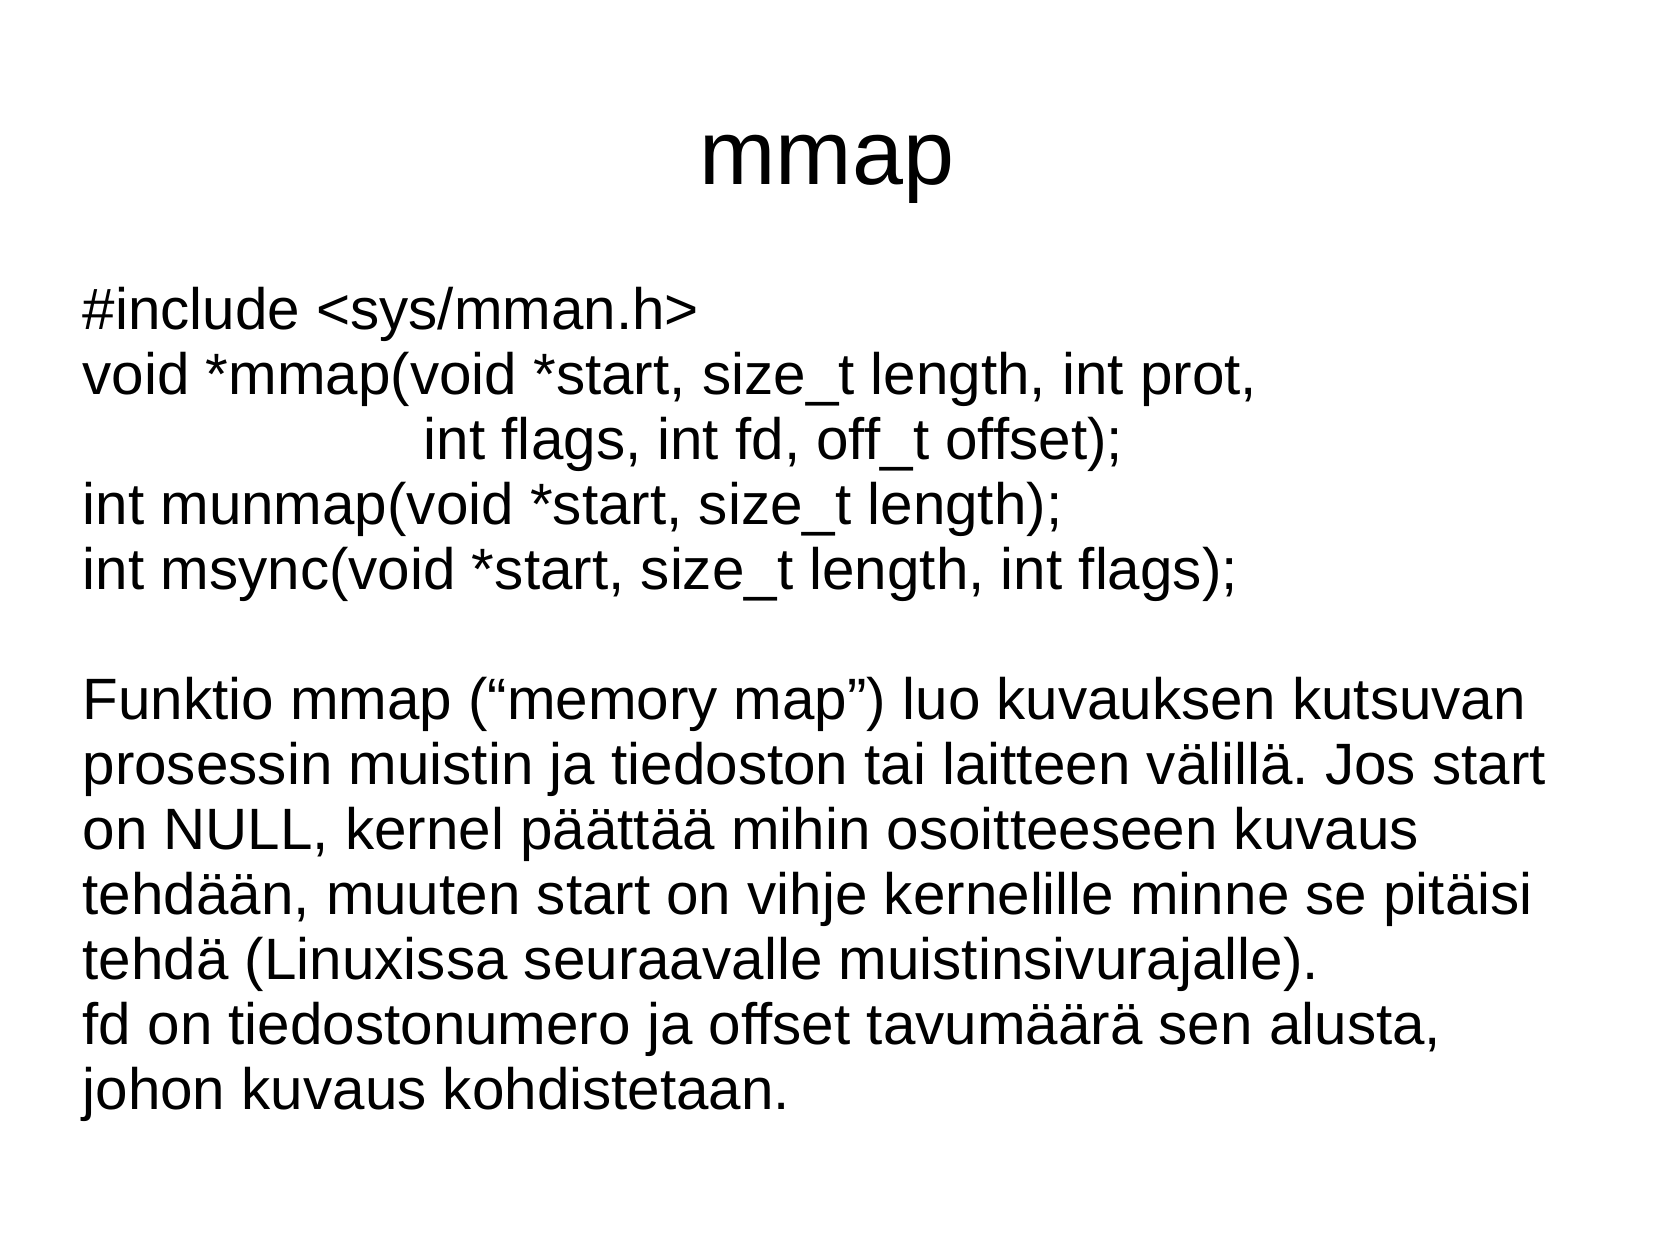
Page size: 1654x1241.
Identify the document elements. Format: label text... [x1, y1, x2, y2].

title mmap [82, 56, 1571, 250]
subtitle #include <sys/mman.h> void *mmap(void *start, size_t length, int prot, int flags, int fd, off_t offset); int munmap(void *start, size_t length); int msync(void *start, size_t length, int flags); Funktio mmap (“memory map”) luo kuvauksen kutsuvan prosessin muistin ja tiedoston tai laitteen välillä. Jos start on NULL, kernel päättää mihin osoitteeseen kuvaus tehdään, muuten start on vihje kernelille minne se pitäisi tehdä (Linuxissa seuraavalle muistinsivurajalle). fd on tiedostonumero ja offset tavumäärä sen alusta, johon kuvaus kohdistetaan. [82, 276, 1571, 1123]
